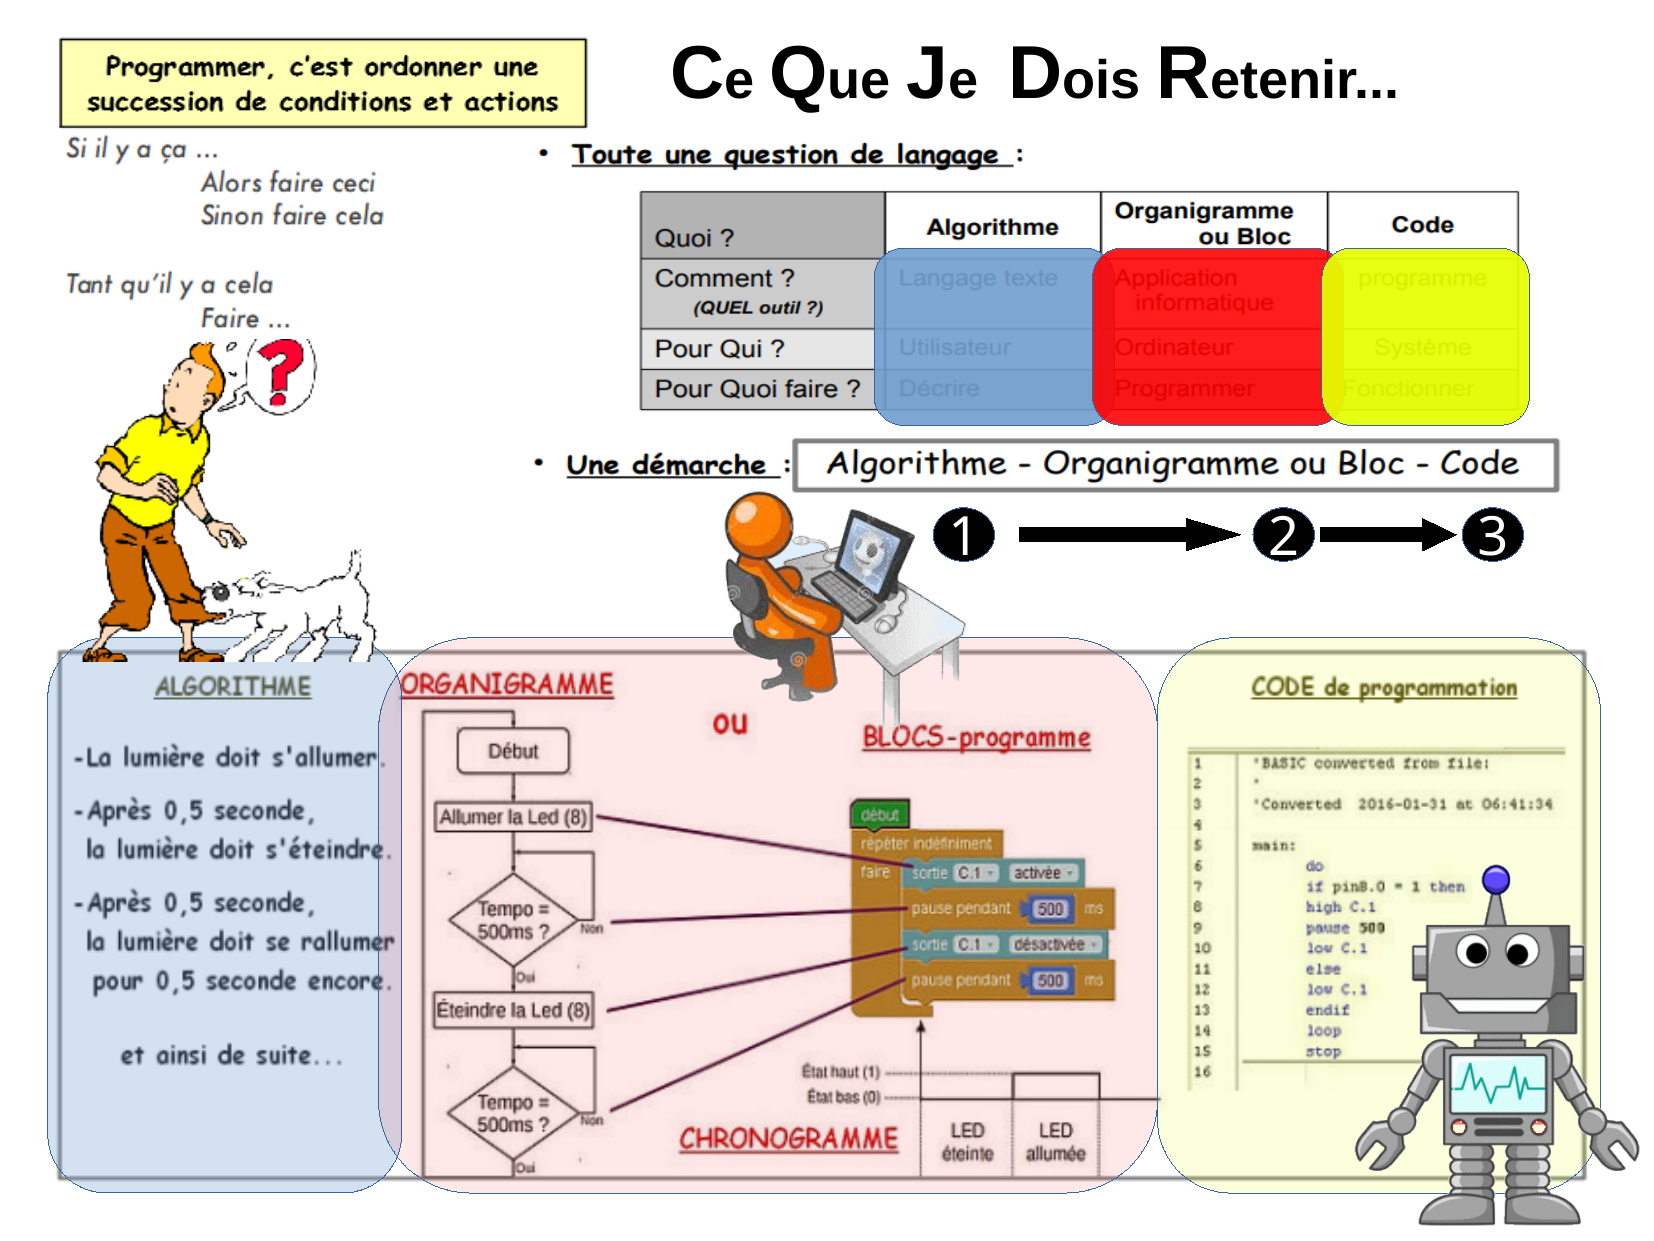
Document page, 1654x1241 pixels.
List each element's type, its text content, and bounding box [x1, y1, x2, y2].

text_box 3 [1462, 507, 1524, 562]
picture [1070, 637, 1228, 713]
text_box [47, 637, 1601, 1194]
text_box Ce Que Je Dois Retenir... [655, 23, 1444, 123]
picture [47, 35, 1571, 738]
picture [354, 1158, 457, 1193]
text_box 2 [1252, 507, 1315, 562]
picture [1351, 862, 1642, 1234]
picture [1079, 1117, 1218, 1193]
picture [1530, 637, 1595, 681]
text_box [1320, 518, 1457, 551]
text_box [1019, 518, 1241, 551]
text_box 1 [933, 507, 995, 562]
picture [47, 1139, 96, 1193]
text_box [874, 248, 1530, 426]
